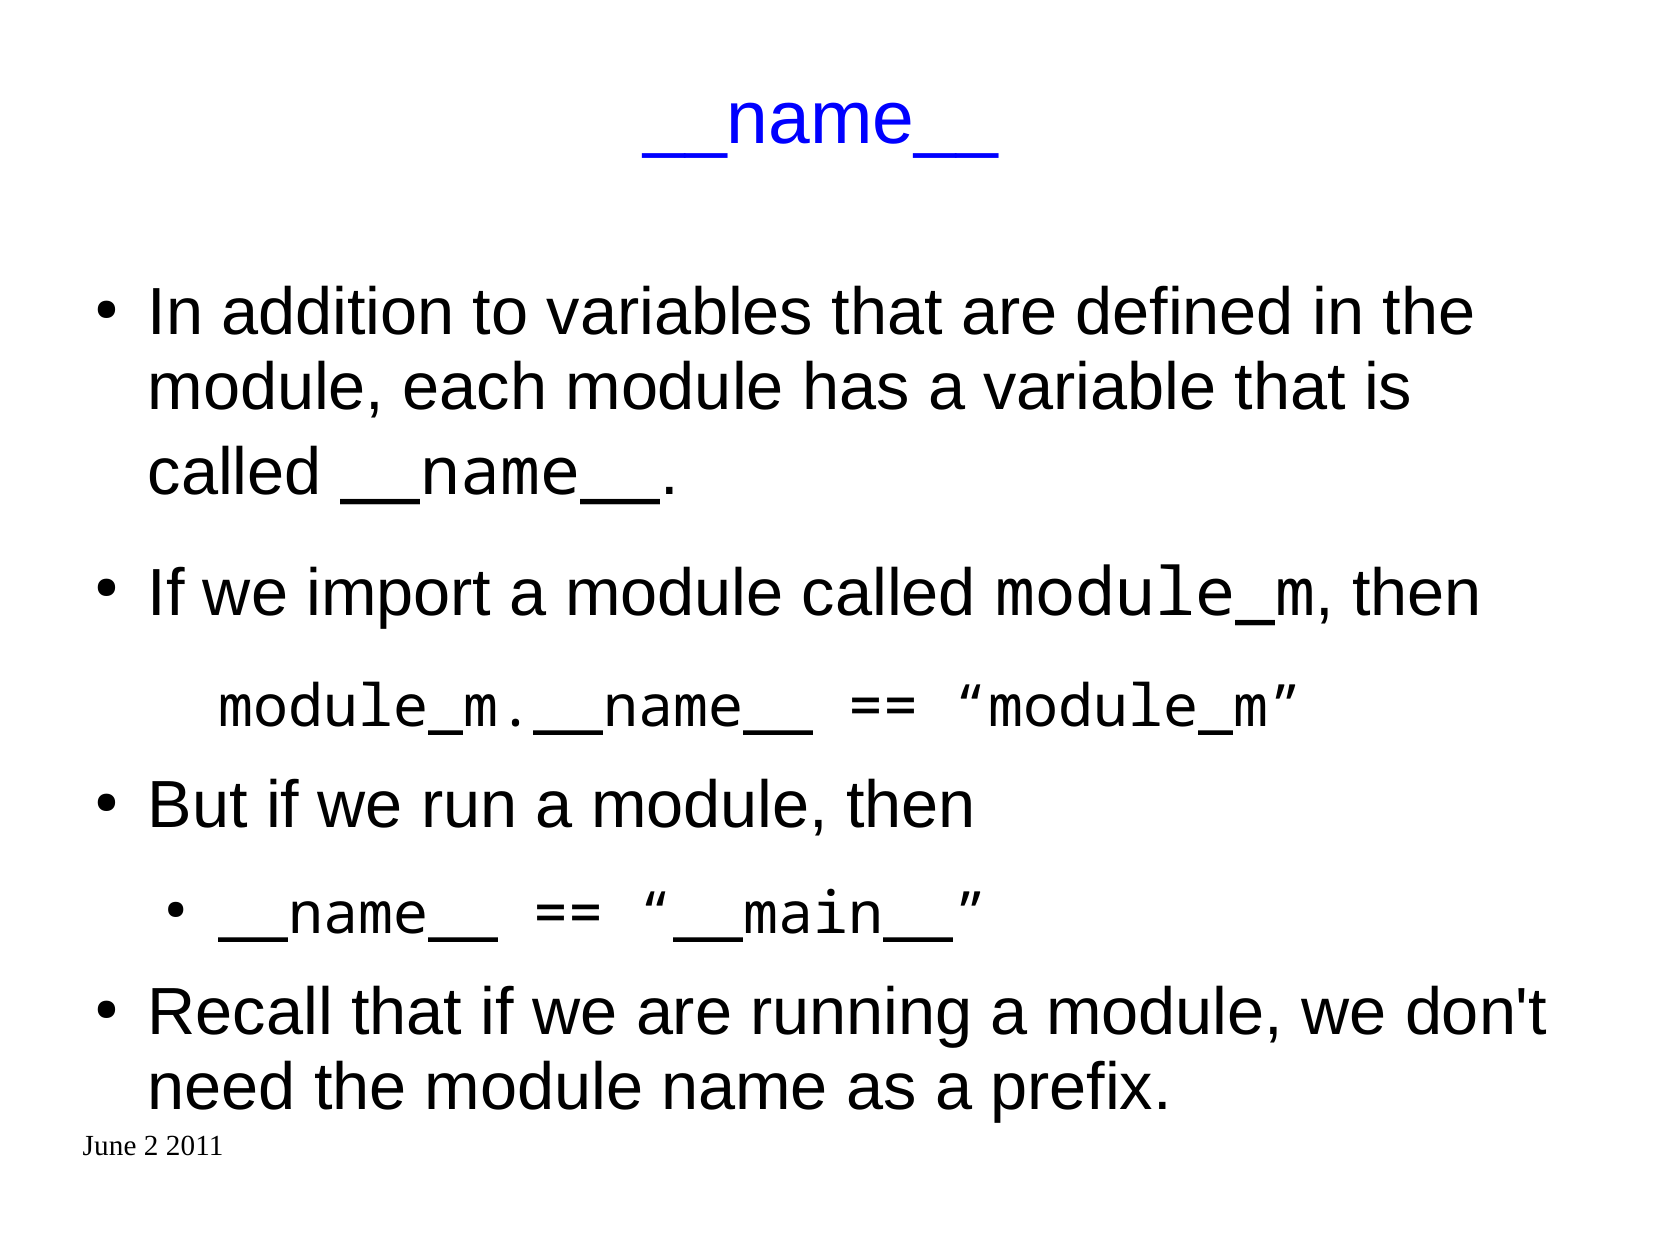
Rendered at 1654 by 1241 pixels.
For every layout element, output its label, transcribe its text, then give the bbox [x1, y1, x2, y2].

title __name__ [76, 58, 1565, 178]
list In addition to variables that are defined in the module, each module has a variable that is called __name__. If we import a module called module_m, then module_m.__name__ == “module_m” But if we run a module, then __name__ == “__main__” Recall that if we are running a module, we don't need the module name as a prefix. [76, 274, 1565, 1093]
